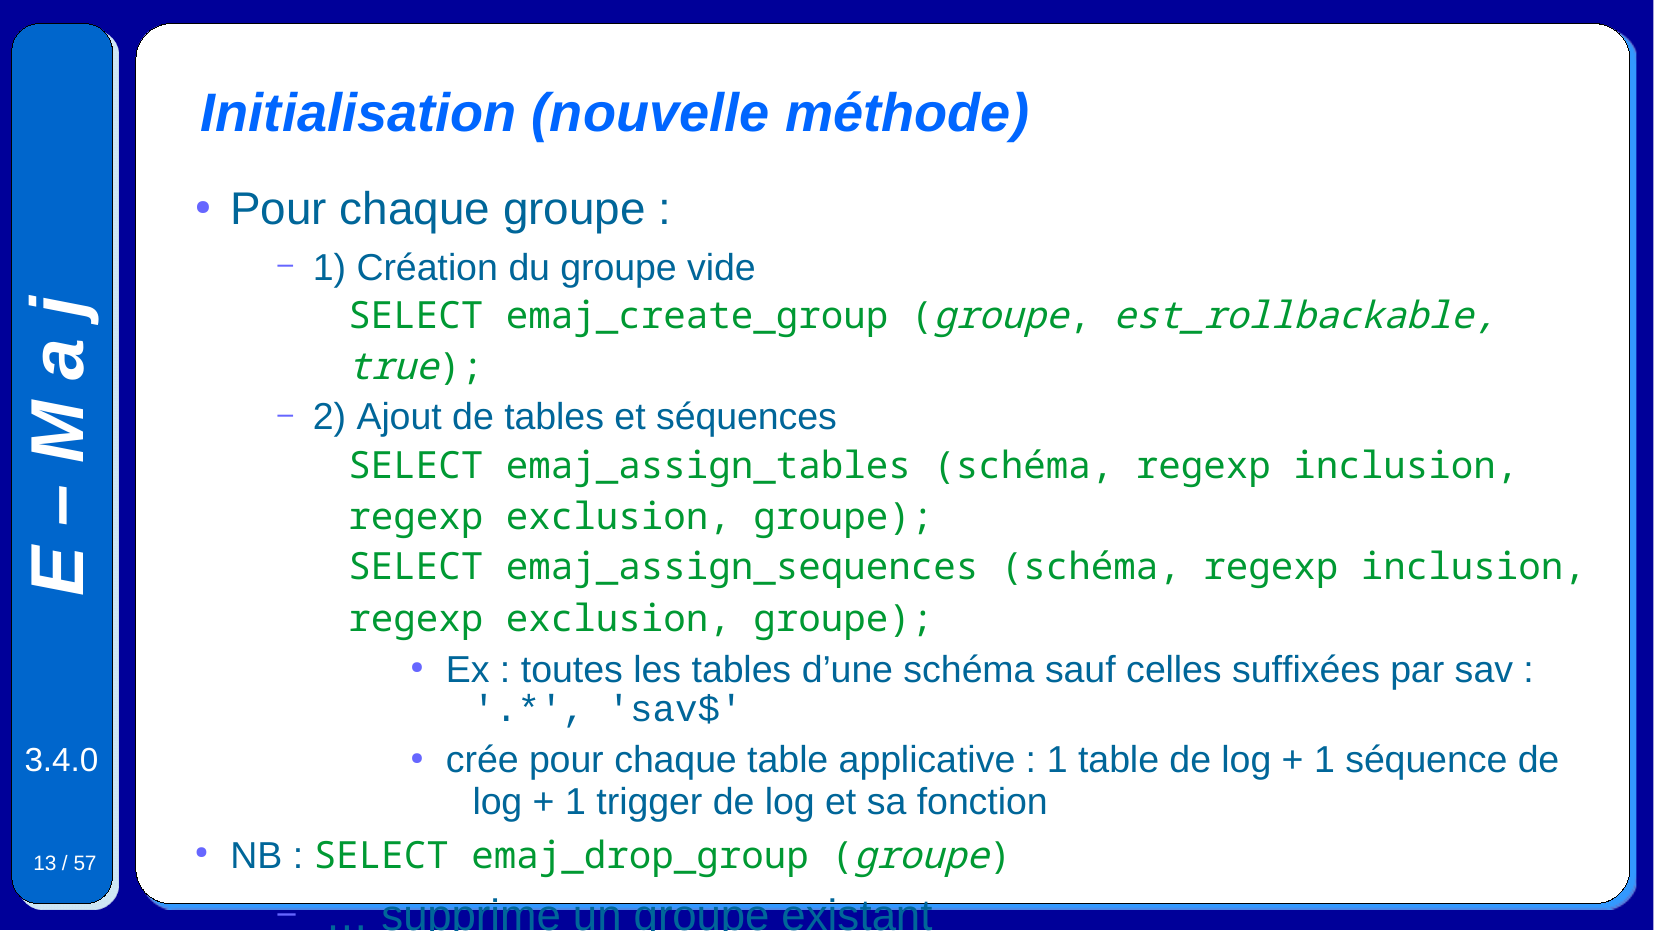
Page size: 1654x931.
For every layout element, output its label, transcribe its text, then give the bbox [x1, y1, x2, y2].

list Pour chaque groupe : 1) Création du groupe vide SELECT emaj_create_group (groupe, est_rollbackable, true); 2) Ajout de tables et séquences SELECT emaj_assign_tables (schéma, regexp inclusion, regexp exclusion, groupe); SELECT emaj_assign_sequences (schéma, regexp inclusion, regexp exclusion, groupe); Ex : toutes les tables d’une schéma sauf celles suffixées par sav : '.*', 'sav$' crée pour chaque table applicative : 1 table de log + 1 séquence de log + 1 trigger de log et sa fonction NB : SELECT emaj_drop_group (groupe) … supprime un groupe existant [177, 183, 1587, 888]
title Initialisation (nouvelle méthode) [200, 34, 1575, 183]
